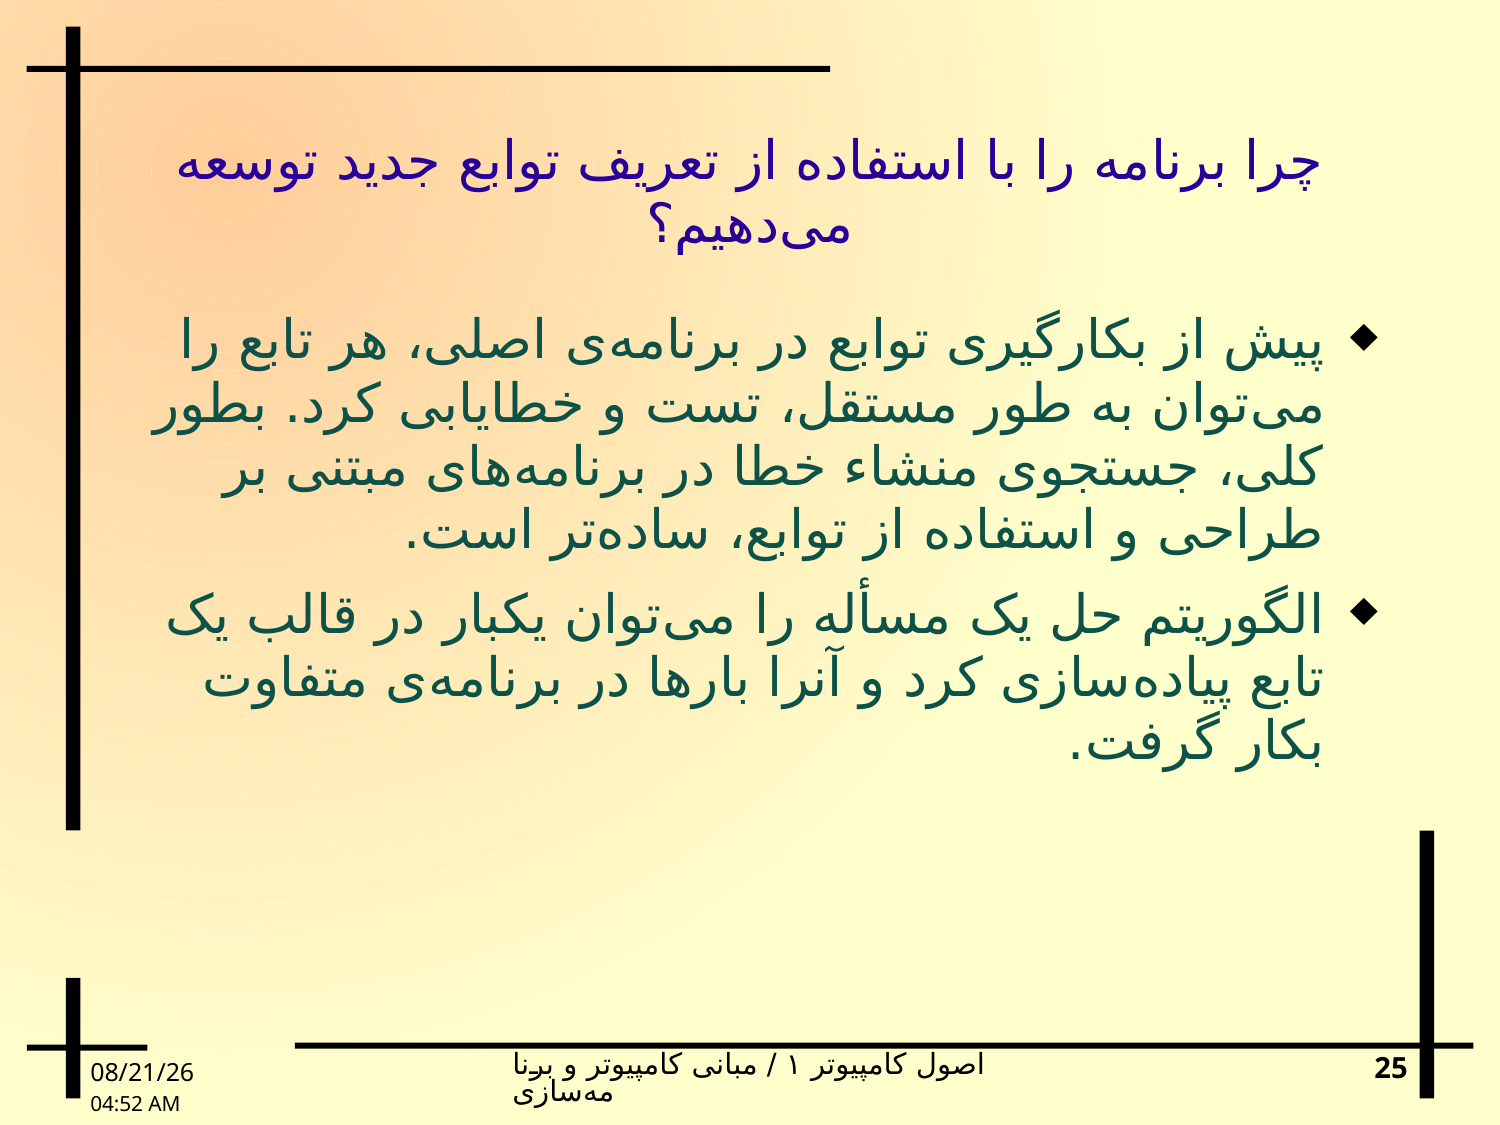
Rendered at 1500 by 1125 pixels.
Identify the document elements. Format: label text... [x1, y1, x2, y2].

title چرا برنامه را با استفاده از تعریف توابع جدید توسعه می‌دهیم؟ [135, 132, 1365, 252]
list پیش از بکارگیری توابع در برنامه‌ی اصلی، هر تابع را می‌توان به طور مستقل، تست و خطایابی کرد. بطور کلی، جستجوی منشاء خطا در برنامه‌های مبتنی بر طراحی و استفاده از توابع، ساده‌تر است. الگوریتم حل یک مسأله را می‌توان یکبار در قالب یک تابع پیاده‌سازی کرد و آنرا بارها در برنامه‌ی متفاوت بکار گرفت. [112, 308, 1449, 755]
